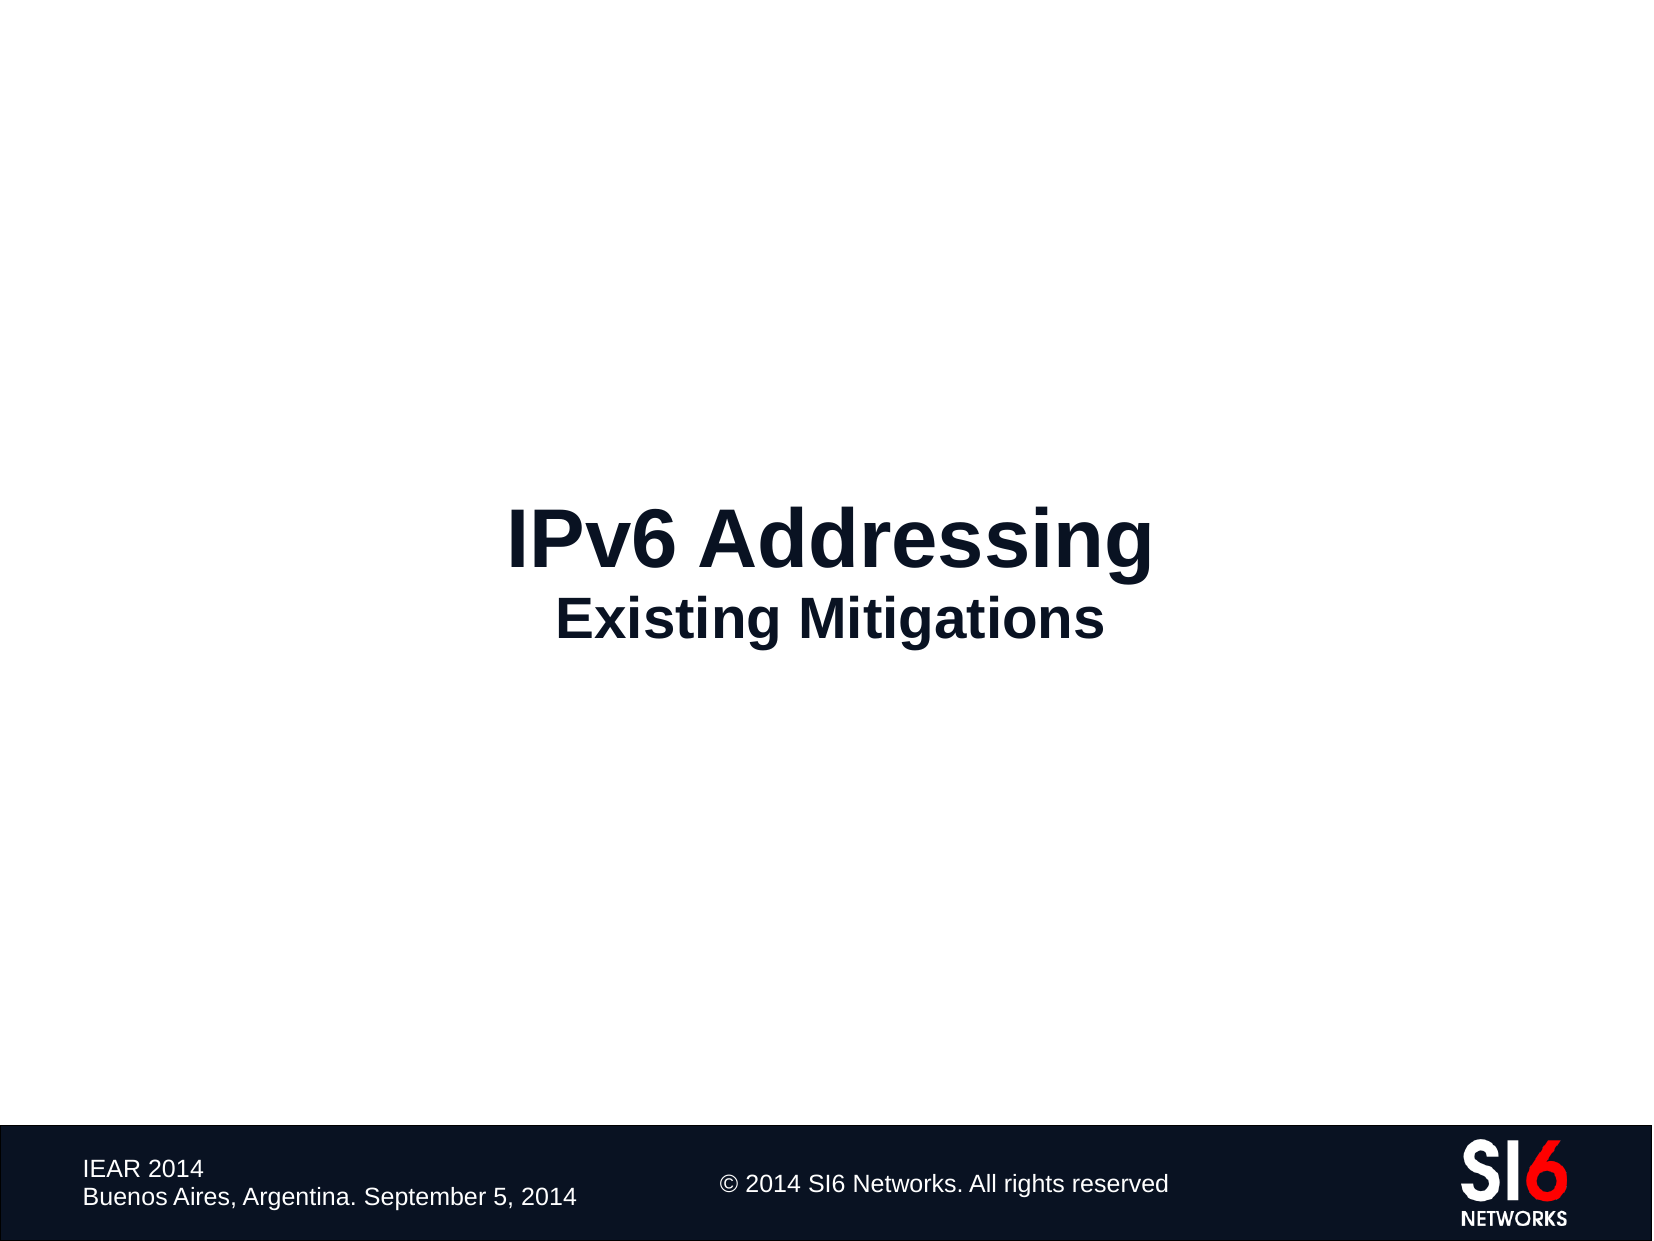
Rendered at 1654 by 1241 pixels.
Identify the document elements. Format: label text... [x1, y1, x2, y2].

picture [1461, 1139, 1567, 1226]
title IPv6 Addressing Existing Mitigations [86, 467, 1576, 676]
